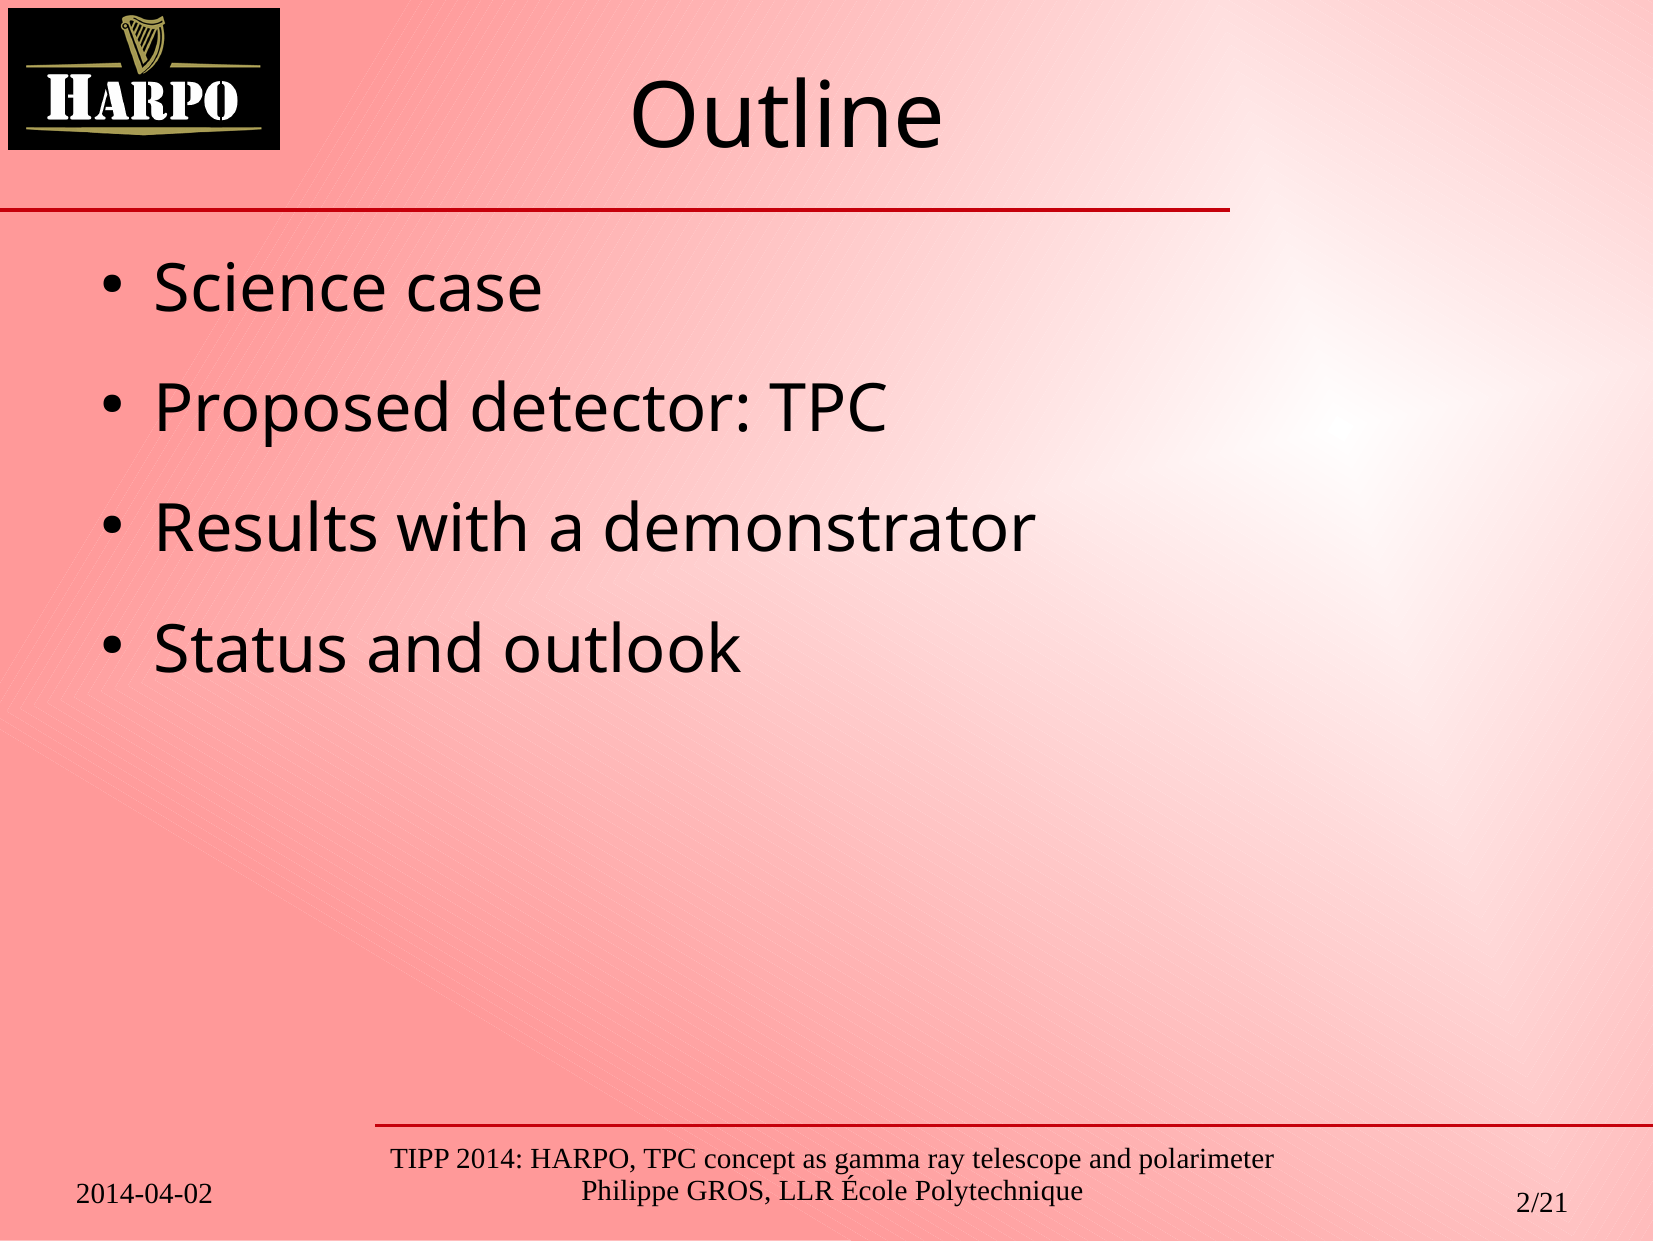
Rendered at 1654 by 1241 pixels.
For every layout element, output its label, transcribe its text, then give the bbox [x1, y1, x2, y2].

list Science case Proposed detector: TPC Results with a demonstrator Status and outlook [82, 240, 1606, 1102]
picture [8, 8, 280, 150]
title Outline [285, 15, 1291, 211]
